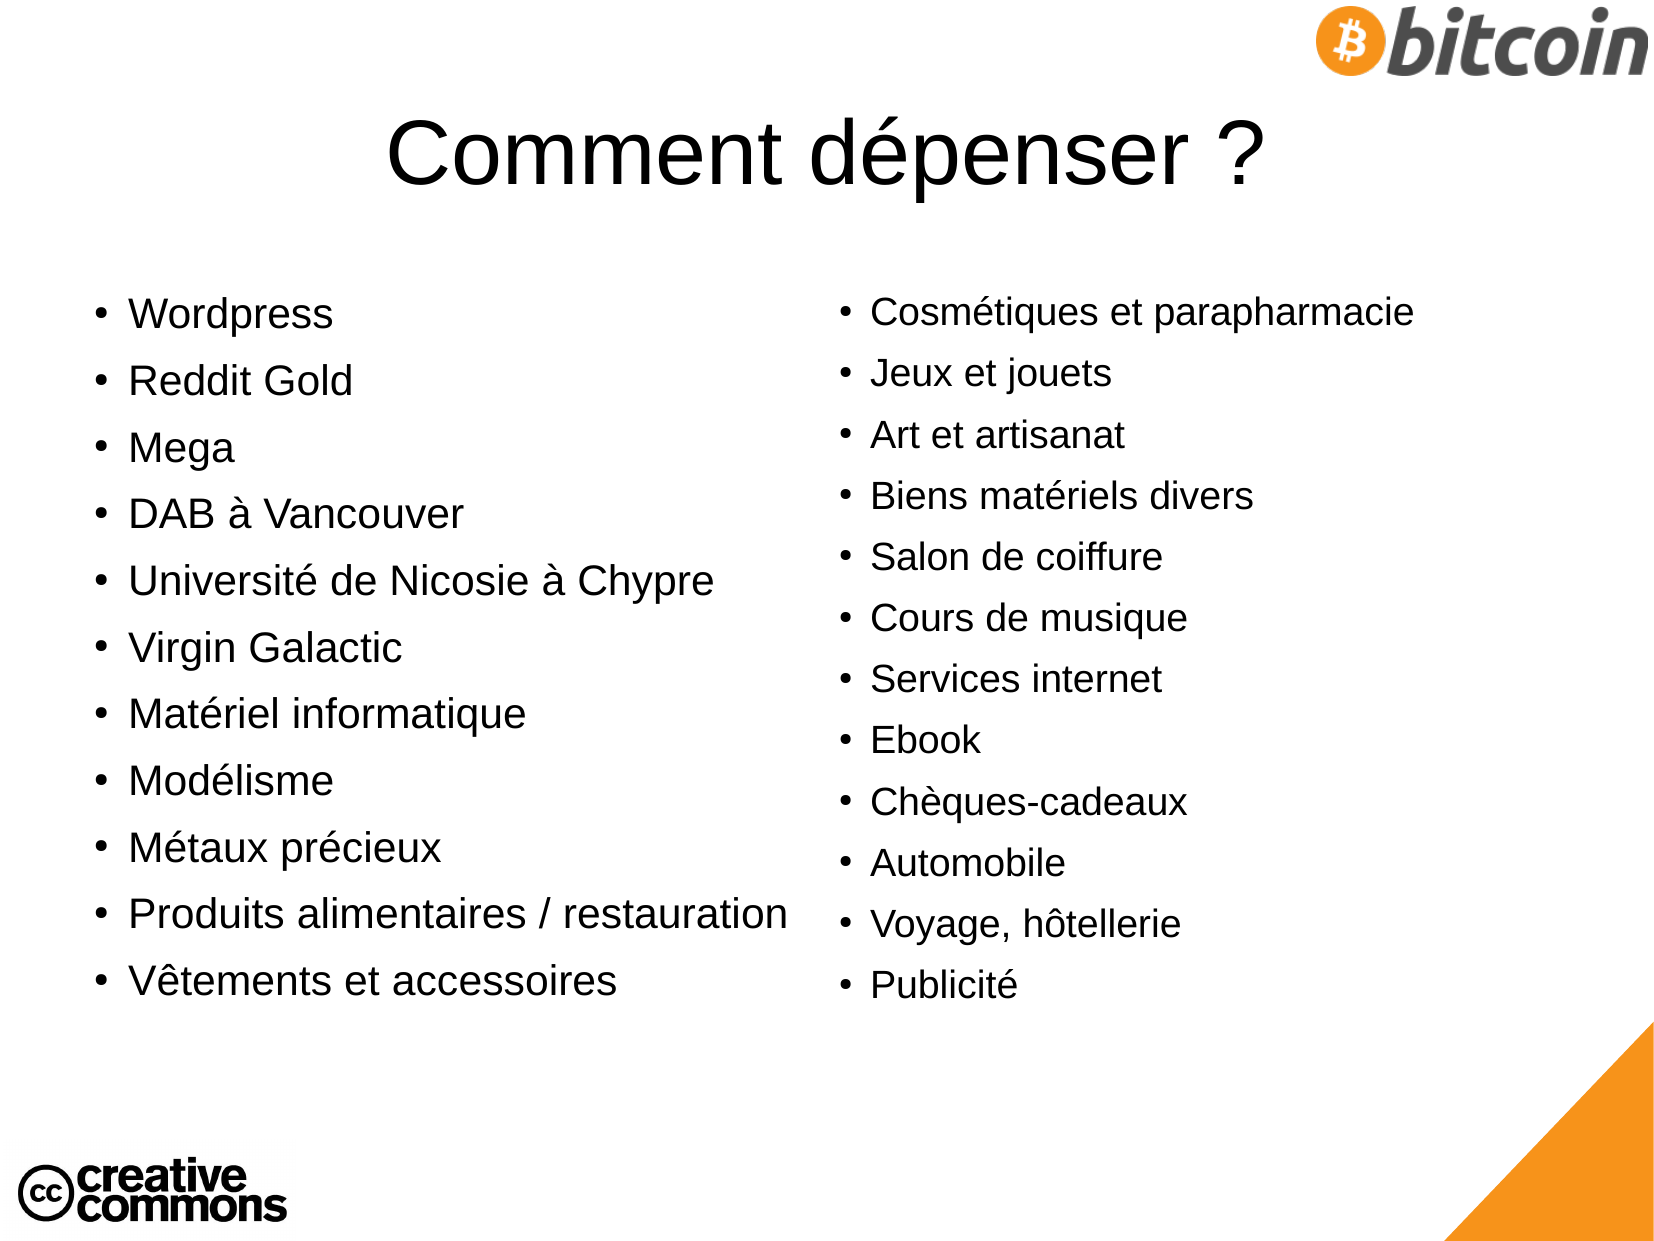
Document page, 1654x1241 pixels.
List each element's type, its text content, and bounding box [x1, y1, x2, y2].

picture [1316, 6, 1648, 76]
picture [3, 1139, 296, 1241]
list Wordpress Reddit Gold Mega DAB à Vancouver Université de Nicosie à Chypre Virgin Galactic Matériel informatique Modélisme Métaux précieux Produits alimentaires / restauration Vêtements et accessoires [82, 290, 793, 1010]
title Comment dépenser ? [82, 49, 1571, 257]
list Cosmétiques et parapharmacie Jeux et jouets Art et artisanat Biens matériels divers Salon de coiffure Cours de musique Services internet Ebook Chèques-cadeaux Automobile Voyage, hôtellerie Publicité [828, 290, 1539, 1010]
